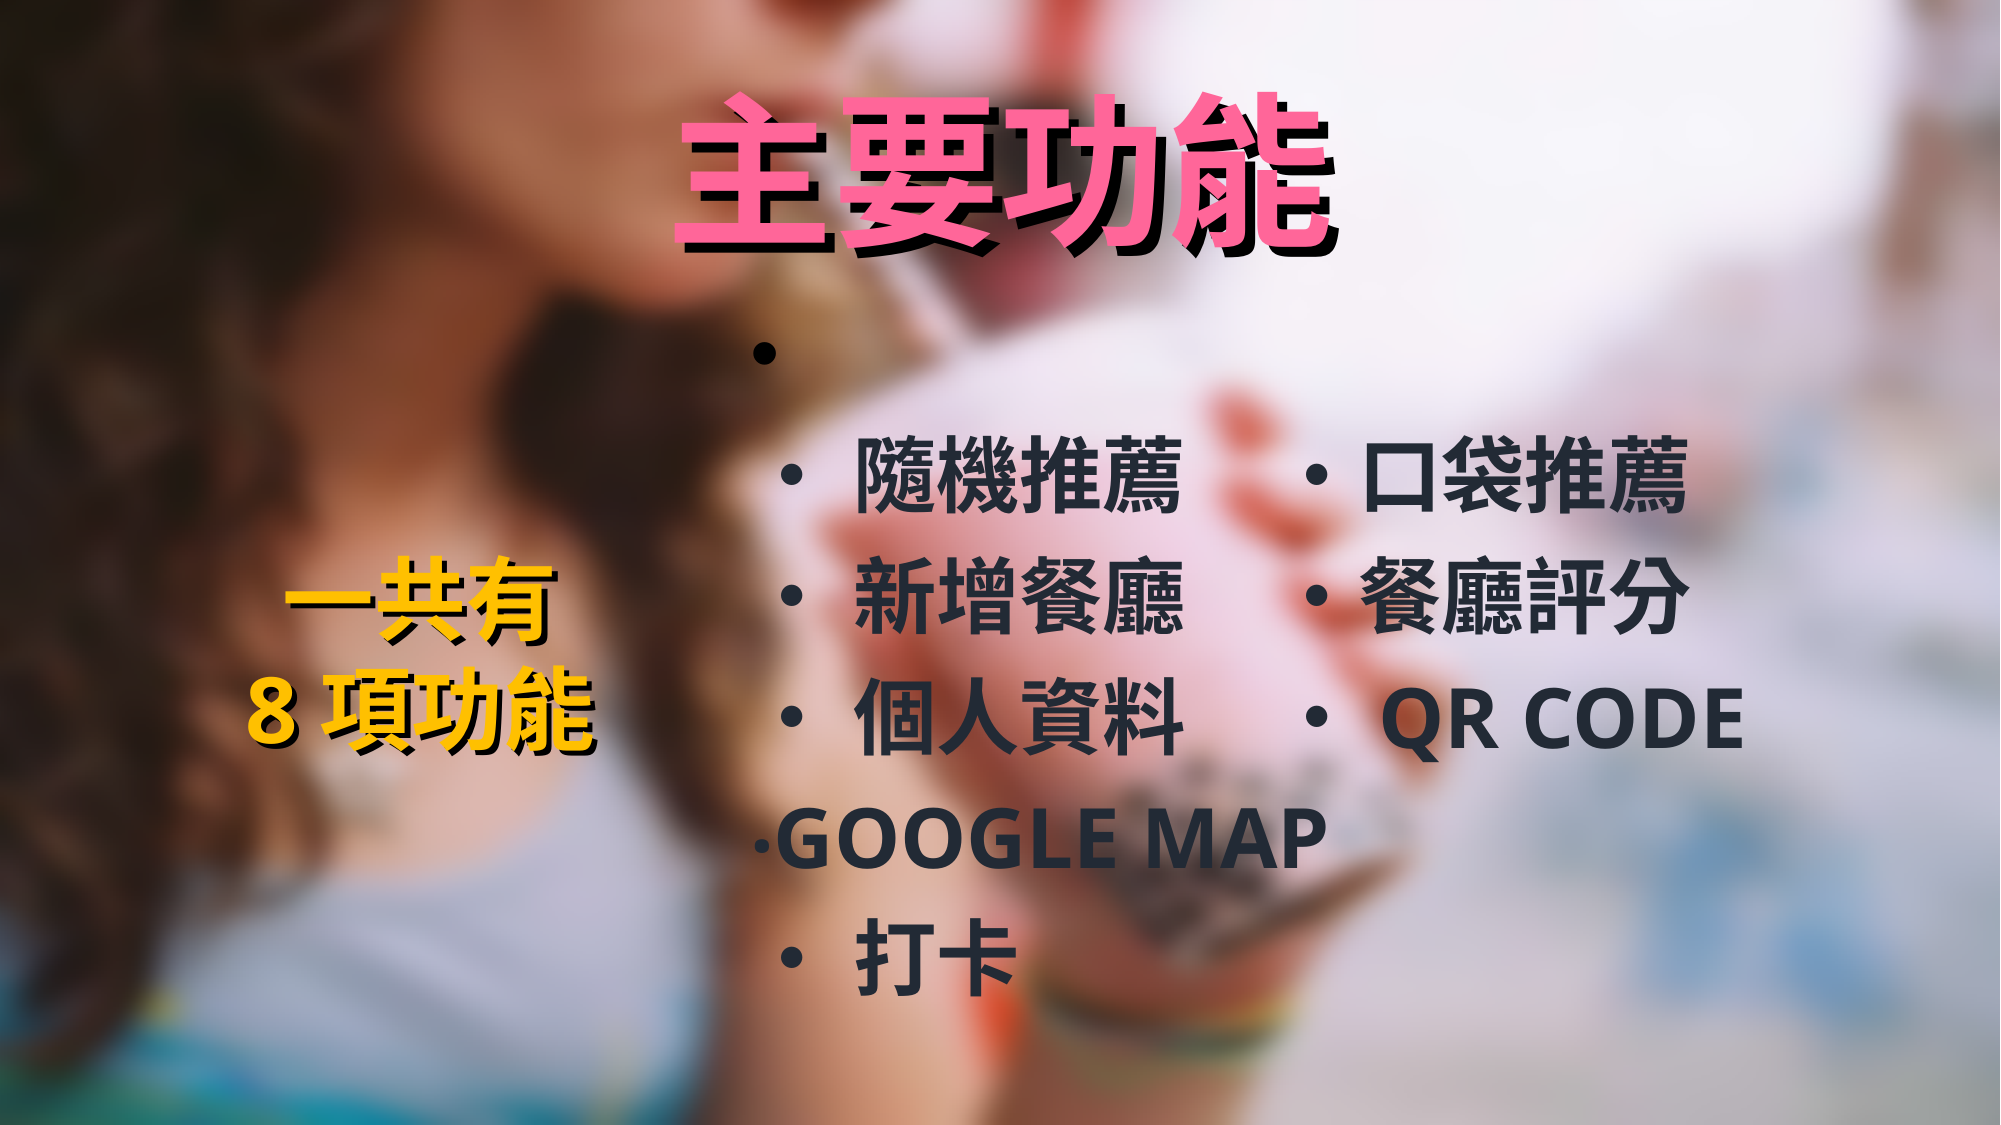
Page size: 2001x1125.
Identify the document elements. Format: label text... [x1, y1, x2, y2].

text_box ‧隨機推薦 ‧口袋推薦 ‧新增餐廳 ‧餐廳評分 ‧個人資料 ‧QR CODE ‧GOOGLE MAP ‧打卡 [735, 294, 1887, 1012]
text_box 一共有 8項功能 [137, 534, 703, 769]
text_box 主要功能 [137, 59, 1863, 278]
picture [0, 0, 2000, 1125]
